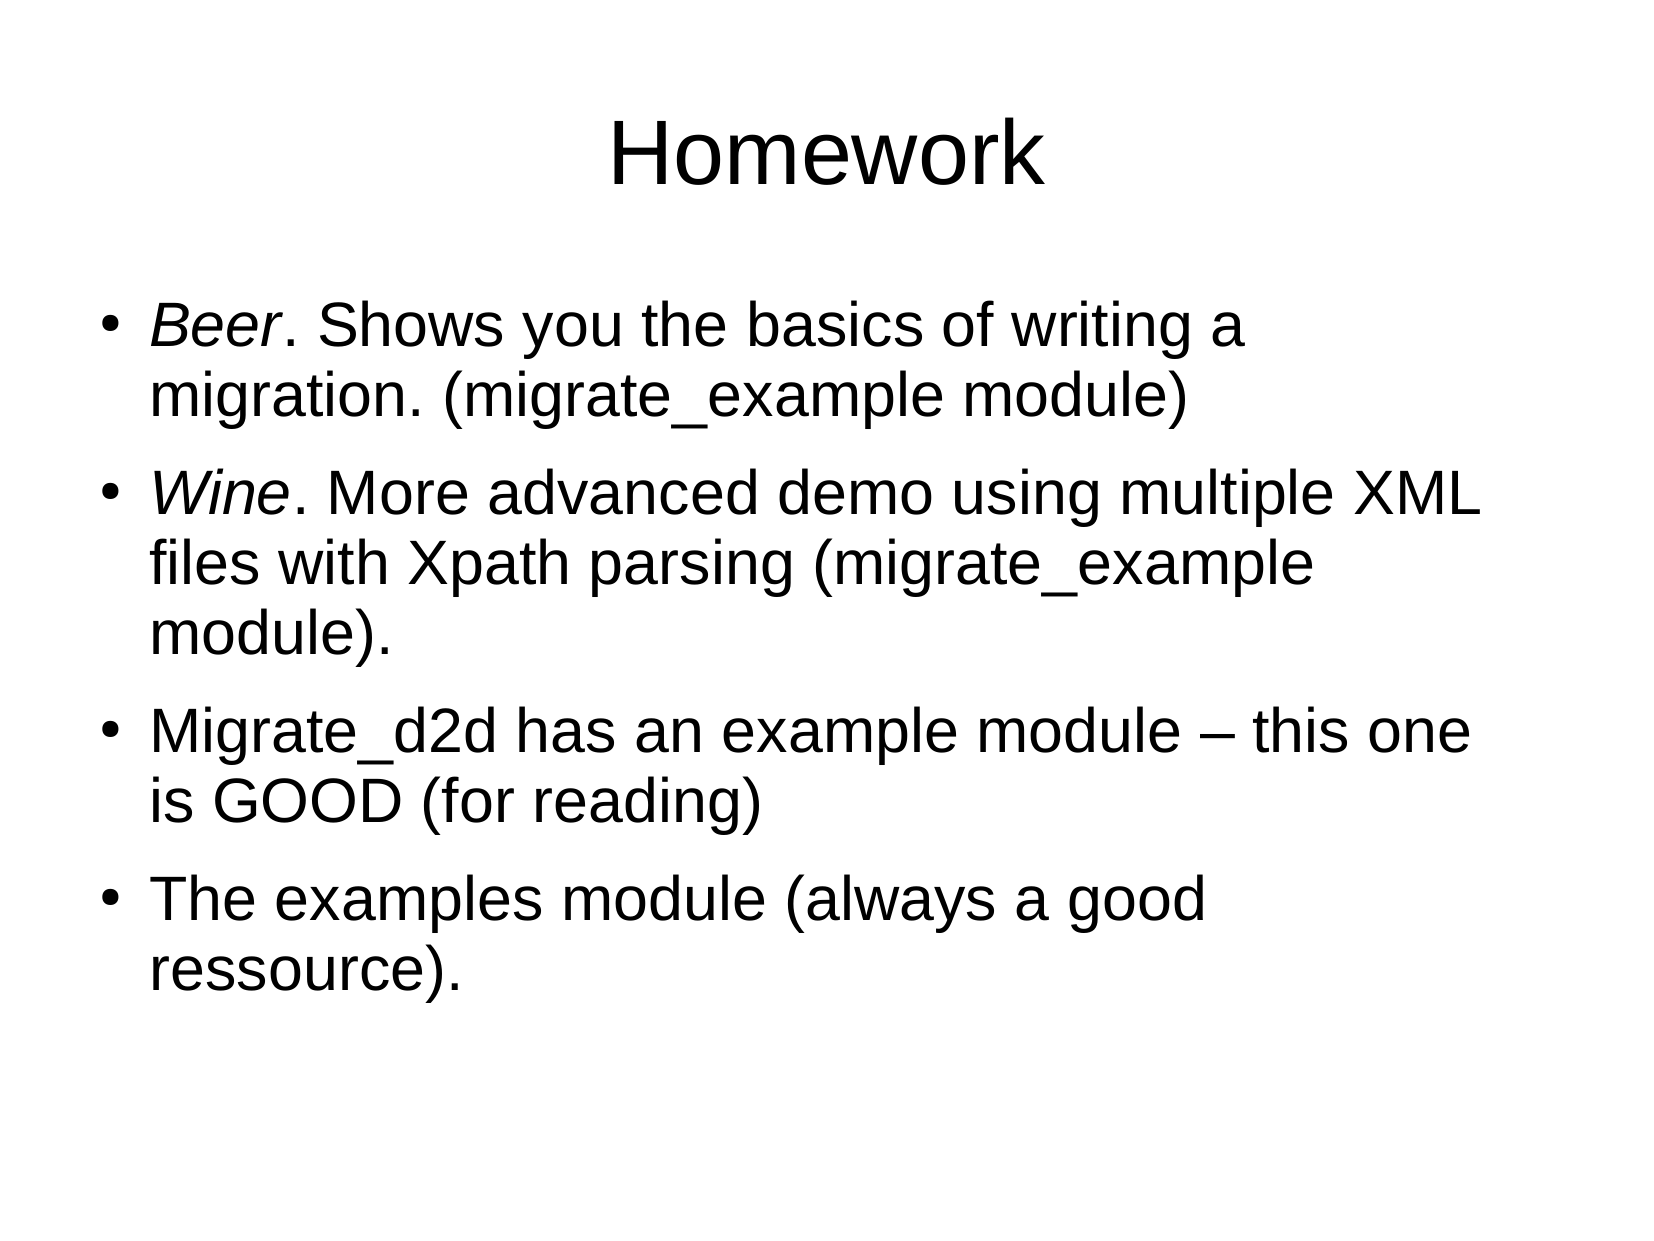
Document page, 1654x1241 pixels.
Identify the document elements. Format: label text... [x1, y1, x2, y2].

list Beer. Shows you the basics of writing a migration. (migrate_example module) Wine. More advanced demo using multiple XML files with Xpath parsing (migrate_example module). Migrate_d2d has an example module – this one is GOOD (for reading) The examples module (always a good ressource). [82, 290, 1538, 1010]
title Homework [82, 49, 1571, 257]
